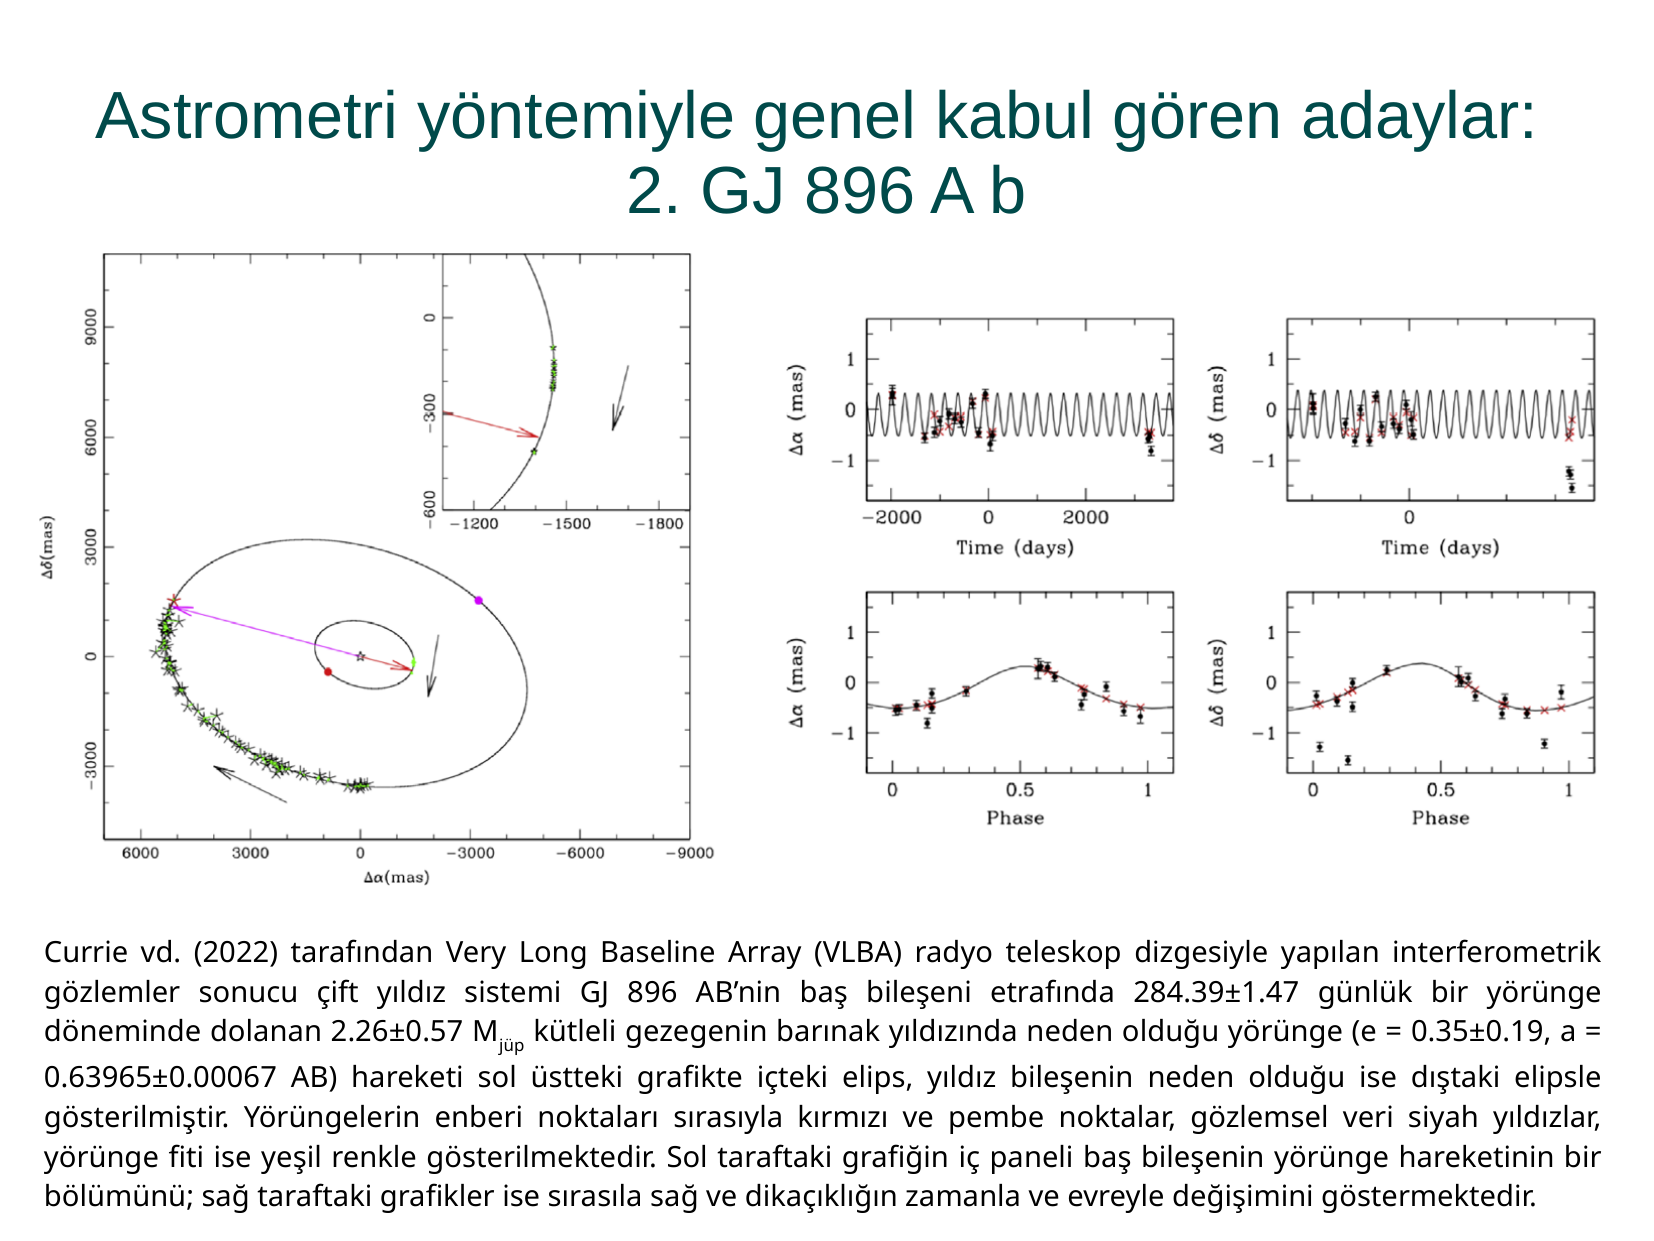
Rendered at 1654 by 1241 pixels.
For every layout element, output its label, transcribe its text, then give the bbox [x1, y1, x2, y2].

picture [23, 241, 1625, 887]
title Astrometri yöntemiyle genel kabul gören adaylar: 2. GJ 896 A b [82, 49, 1571, 241]
text_box Currie vd. (2022) tarafından Very Long Baseline Array (VLBA) radyo teleskop dizgesiyle yapılan interferometrik gözlemler sonucu çift yıldız sistemi GJ 896 AB’nin baş bileşeni etrafında 284.39±1.47 günlük bir yörünge döneminde dolanan 2.26±0.57 Mjüp kütleli gezegenin barınak yıldızında neden olduğu yörünge (e = 0.35±0.19, a = 0.63965±0.00067 AB) hareketi sol üstteki grafikte içteki elips, yıldız bileşenin neden olduğu ise dıştaki elipsle gösterilmiştir. Yörüngelerin enberi noktaları sırasıyla kırmızı ve pembe noktalar, gözlemsel veri siyah yıldızlar, yörünge fiti ise yeşil renkle gösterilmektedir. Sol taraftaki grafiğin iç paneli baş bileşenin yörünge hareketinin bir bölümünü; sağ taraftaki grafikler ise sırasıla sağ ve dikaçıklığın zamanla ve evreyle değişimini göstermektedir. [29, 923, 1618, 1232]
